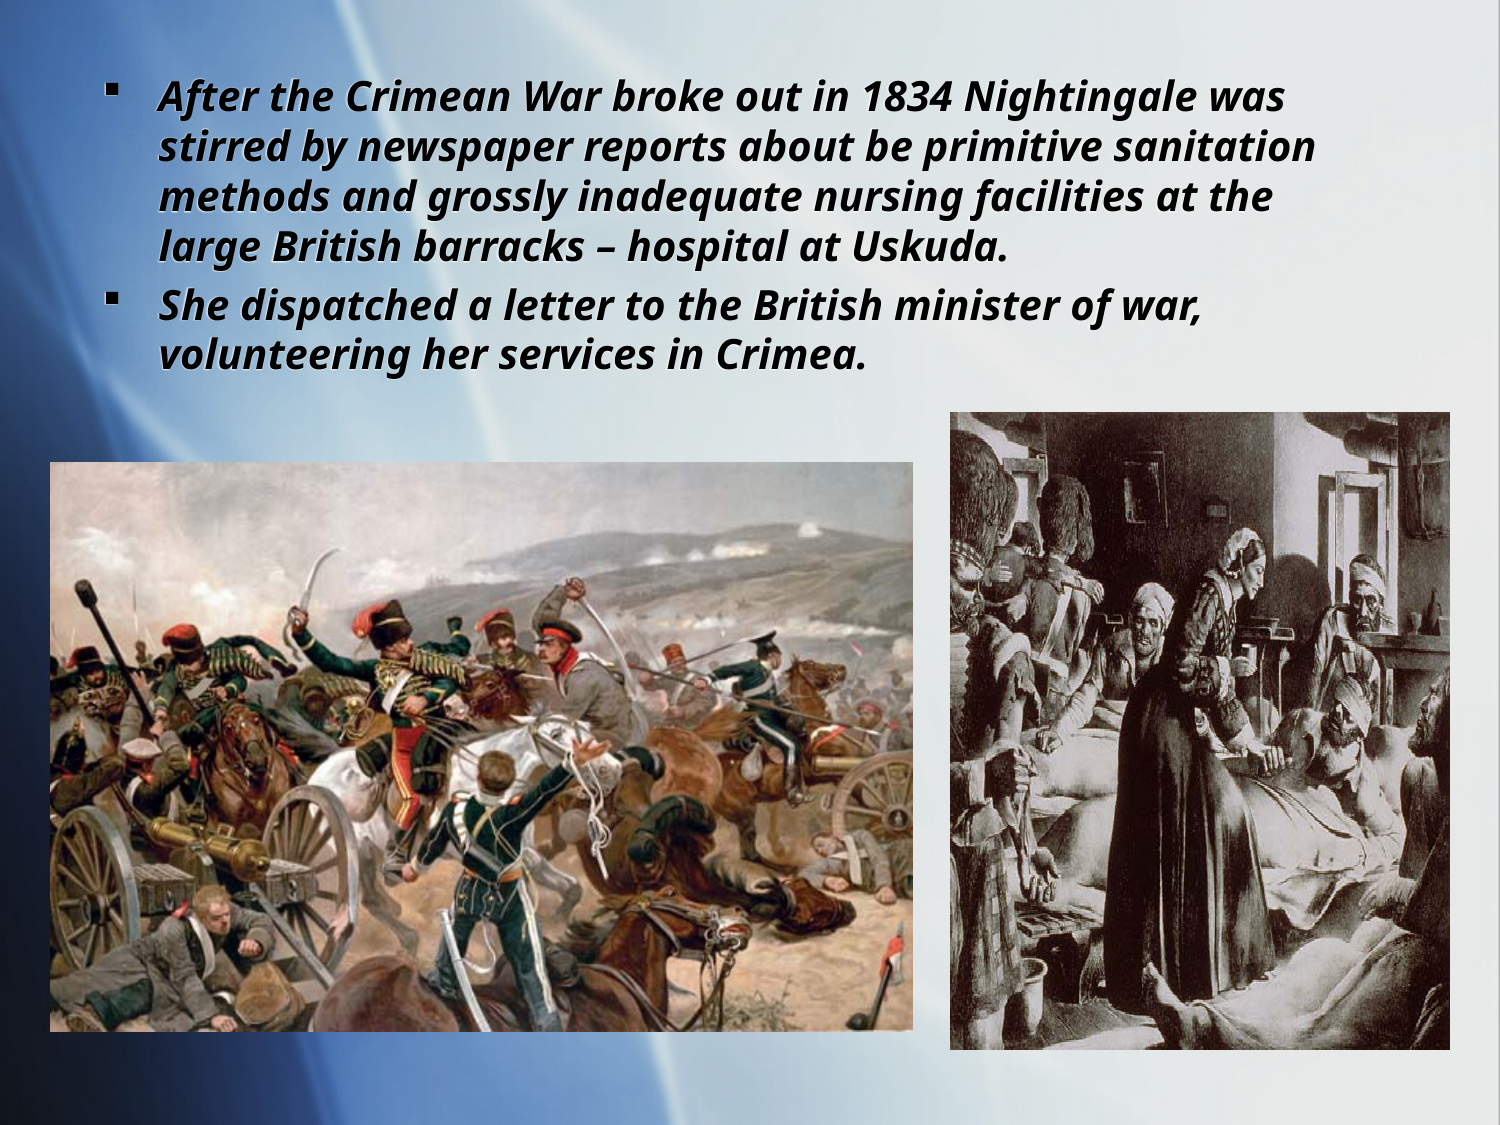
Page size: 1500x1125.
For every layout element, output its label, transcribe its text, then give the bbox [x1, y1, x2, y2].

picture [0, 0, 1500, 1125]
list After the Crimean War broke out in 1834 Nightingale was stirred by newspaper reports about be primitive sanitation methods and grossly inadequate nursing facilities at the large British barracks – hospital at Uskuda. She dispatched a letter to the British minister of war, volunteering her services in Crimea. [87, 62, 1363, 463]
